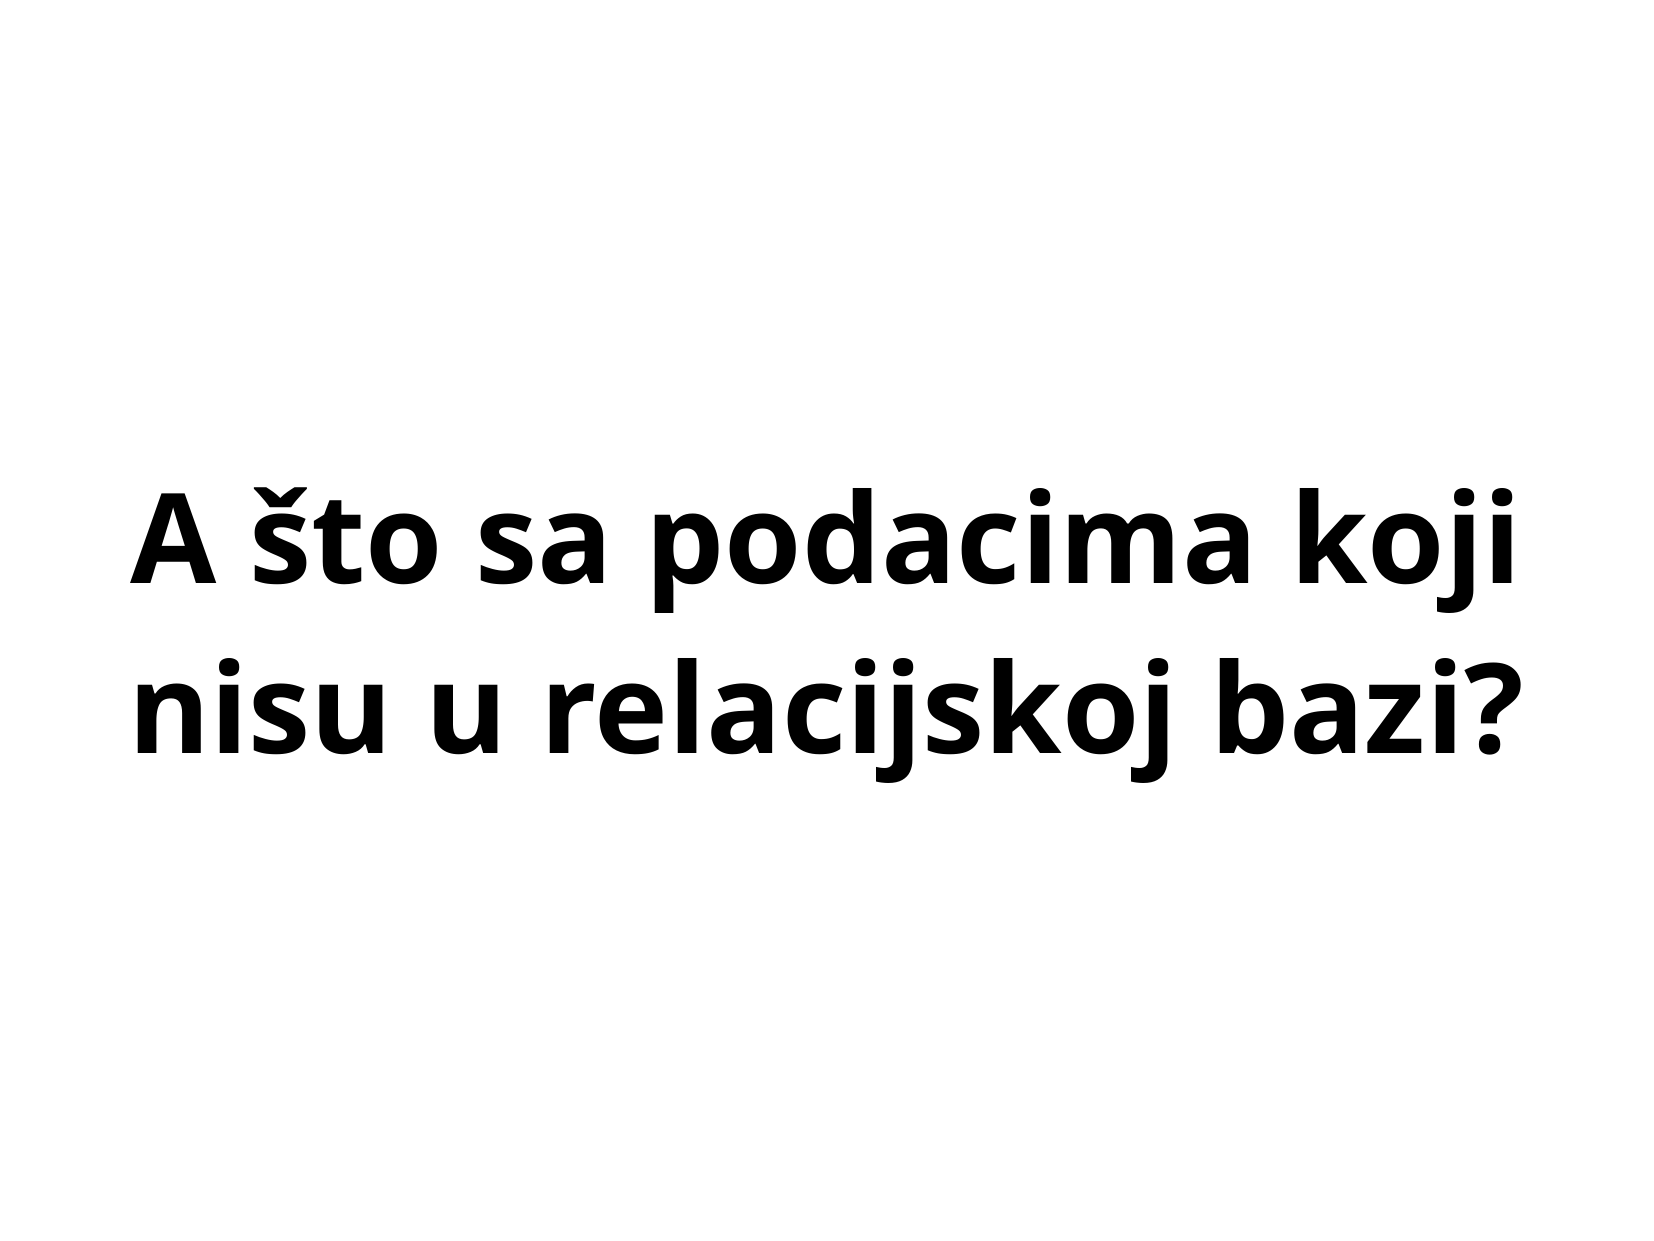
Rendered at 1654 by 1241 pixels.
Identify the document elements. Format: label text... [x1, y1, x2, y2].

title A što sa podacima koji nisu u relacijskoj bazi? [82, 361, 1571, 879]
